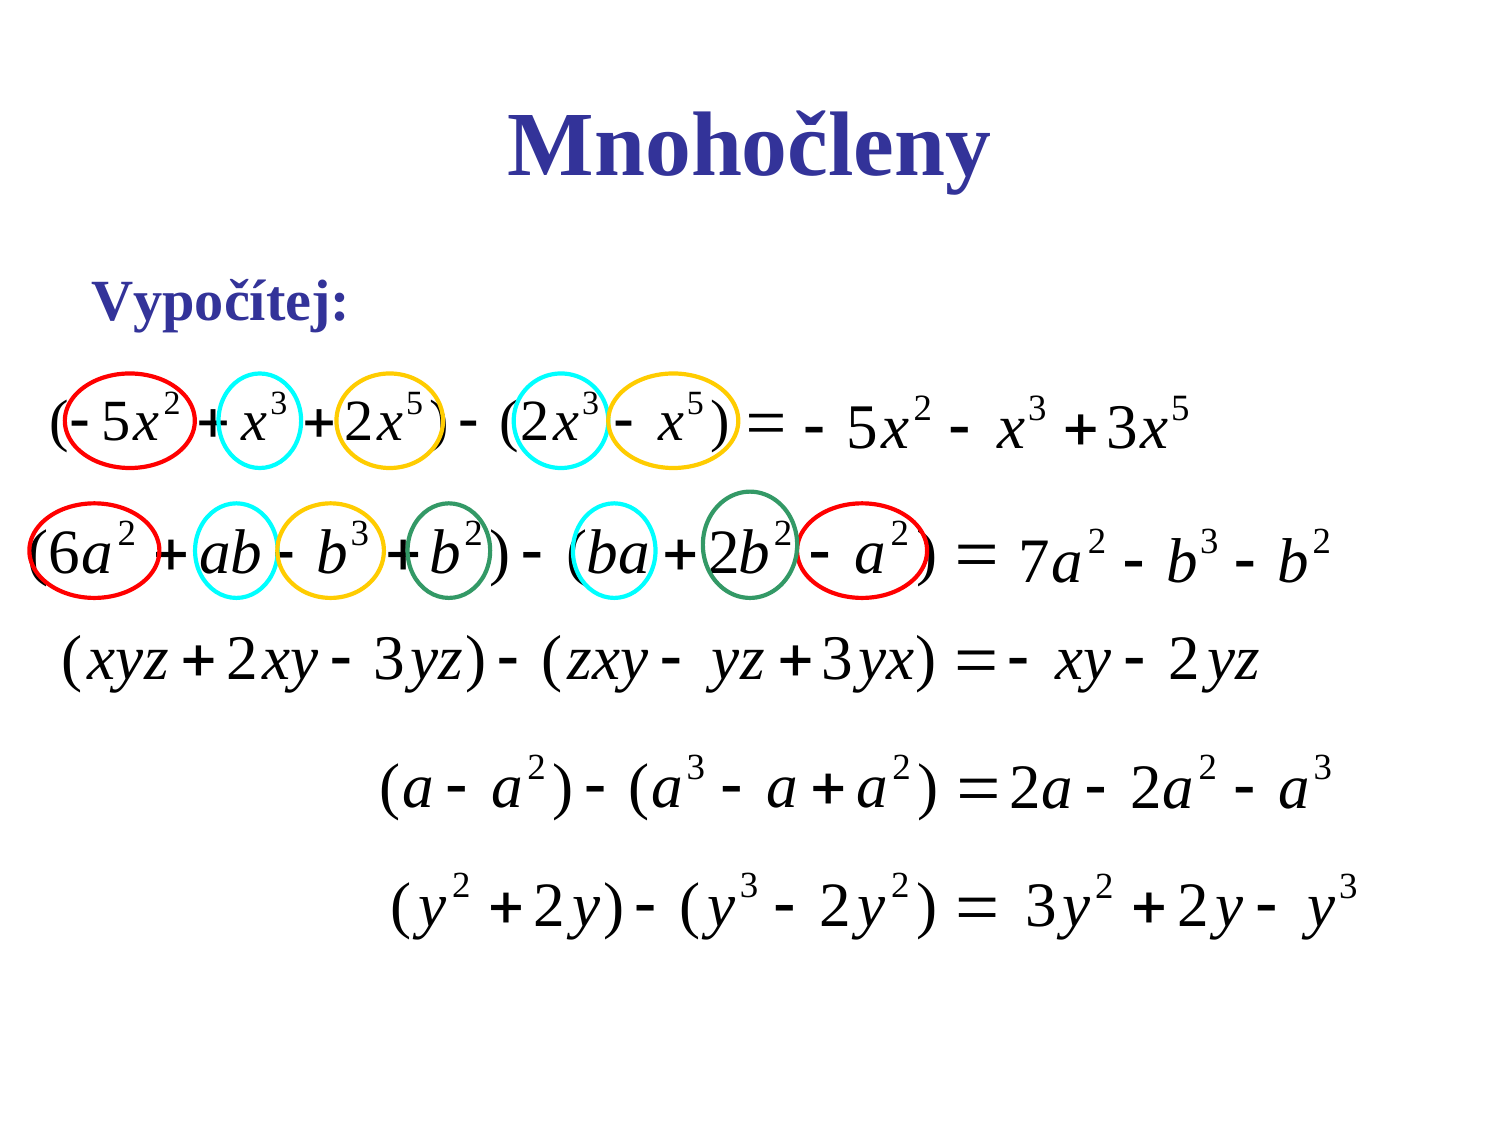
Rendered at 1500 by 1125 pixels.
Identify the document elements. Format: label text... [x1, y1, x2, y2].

chart [163, 377, 238, 465]
chart [586, 377, 639, 405]
chart [18, 504, 80, 600]
chart [67, 377, 192, 465]
chart [611, 377, 736, 465]
chart [876, 504, 999, 600]
text_box Vypočítej: [76, 245, 1211, 350]
chart [706, 377, 786, 465]
chart [800, 506, 924, 595]
chart [623, 504, 740, 600]
chart [576, 506, 653, 595]
chart [785, 504, 836, 532]
title Mnohočleny [75, 45, 1426, 233]
chart [998, 621, 1272, 707]
chart [458, 504, 605, 600]
chart [705, 504, 795, 595]
chart [585, 436, 640, 465]
chart [281, 377, 363, 465]
chart [254, 504, 309, 533]
chart [410, 506, 488, 595]
chart [417, 377, 537, 465]
chart [760, 565, 848, 600]
chart [32, 506, 157, 595]
chart [245, 568, 319, 600]
chart [198, 506, 275, 595]
chart [381, 857, 999, 953]
chart [339, 377, 440, 465]
chart [1009, 513, 1341, 598]
chart [516, 377, 606, 465]
chart [53, 621, 997, 707]
chart [793, 380, 1199, 465]
chart [280, 506, 381, 595]
chart [342, 504, 440, 600]
chart [221, 377, 299, 465]
chart [41, 377, 97, 465]
chart [371, 739, 1341, 835]
chart [108, 504, 228, 600]
chart [1018, 857, 1366, 953]
